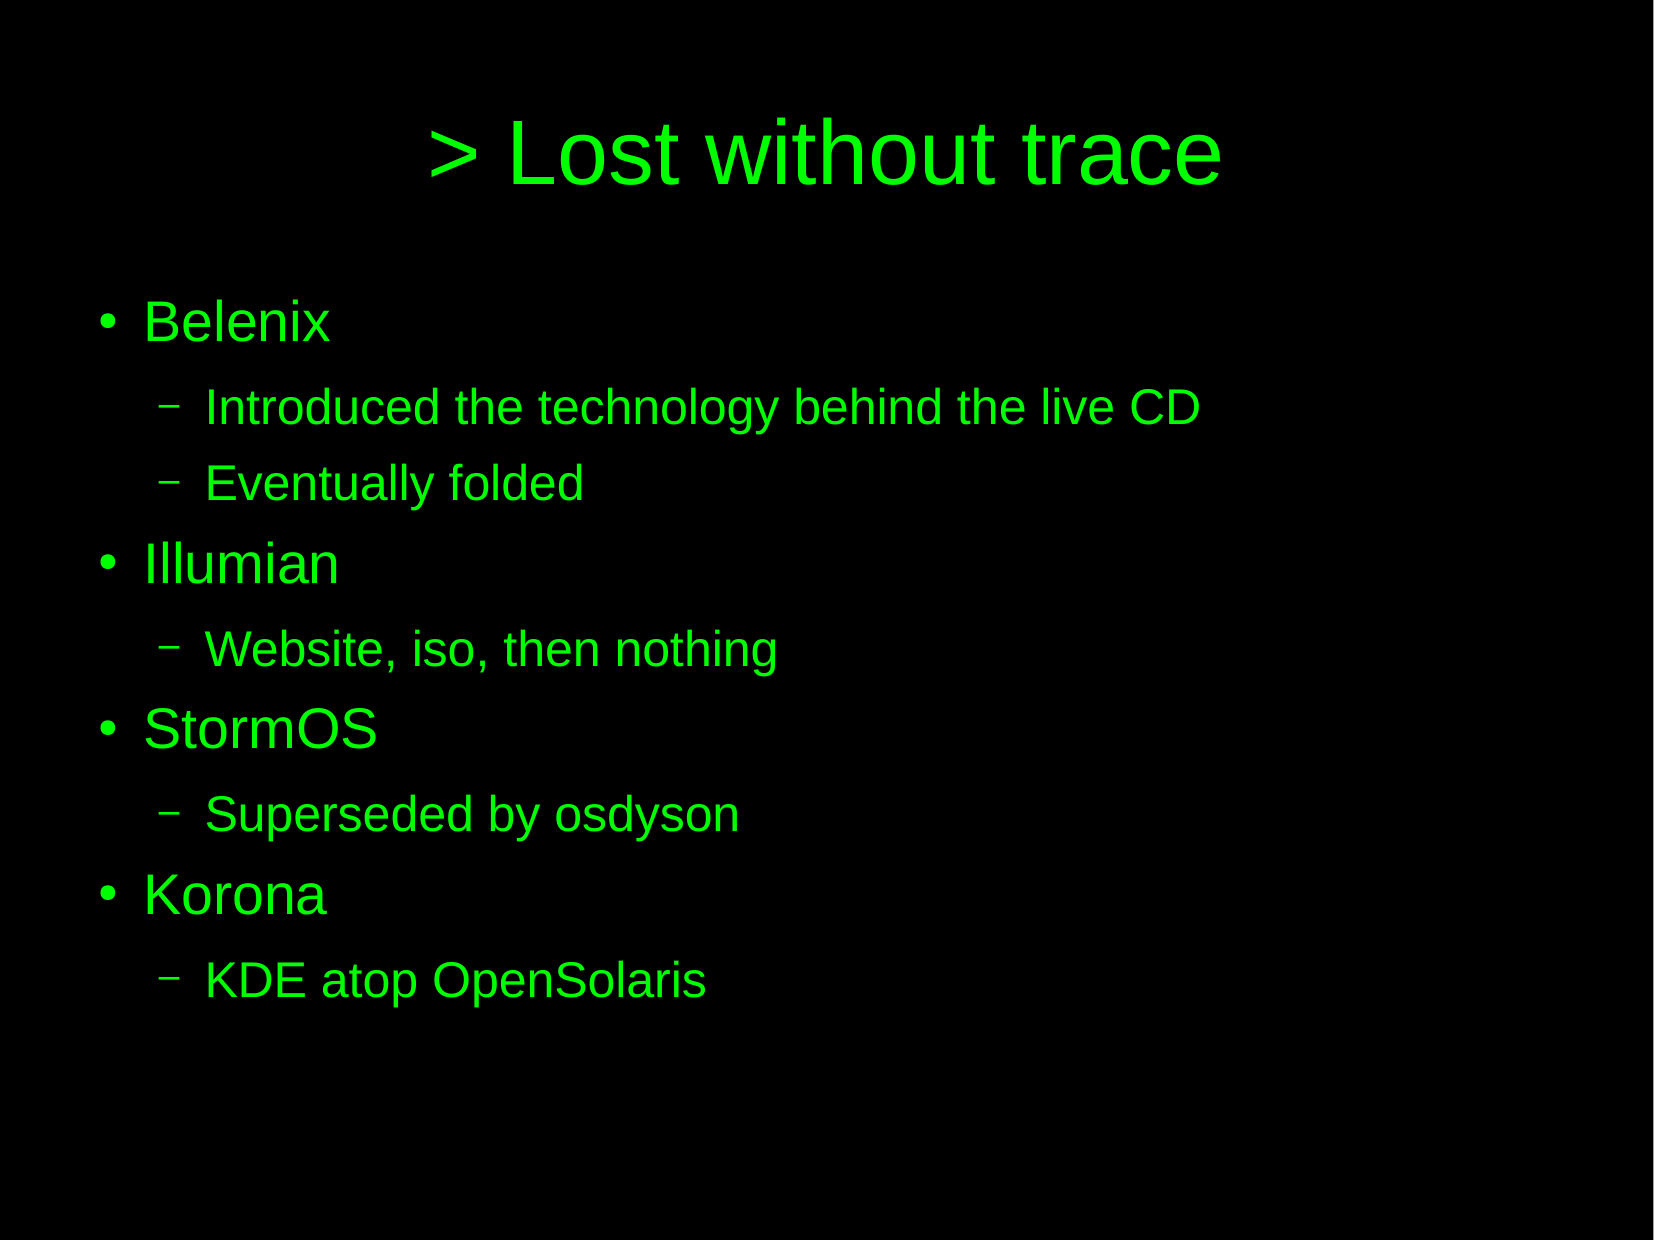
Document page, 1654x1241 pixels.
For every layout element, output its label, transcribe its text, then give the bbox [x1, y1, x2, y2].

title > Lost without trace [82, 49, 1571, 257]
list Belenix Introduced the technology behind the live CD Eventually folded Illumian Website, iso, then nothing StormOS Superseded by osdyson Korona KDE atop OpenSolaris [82, 290, 1571, 1010]
